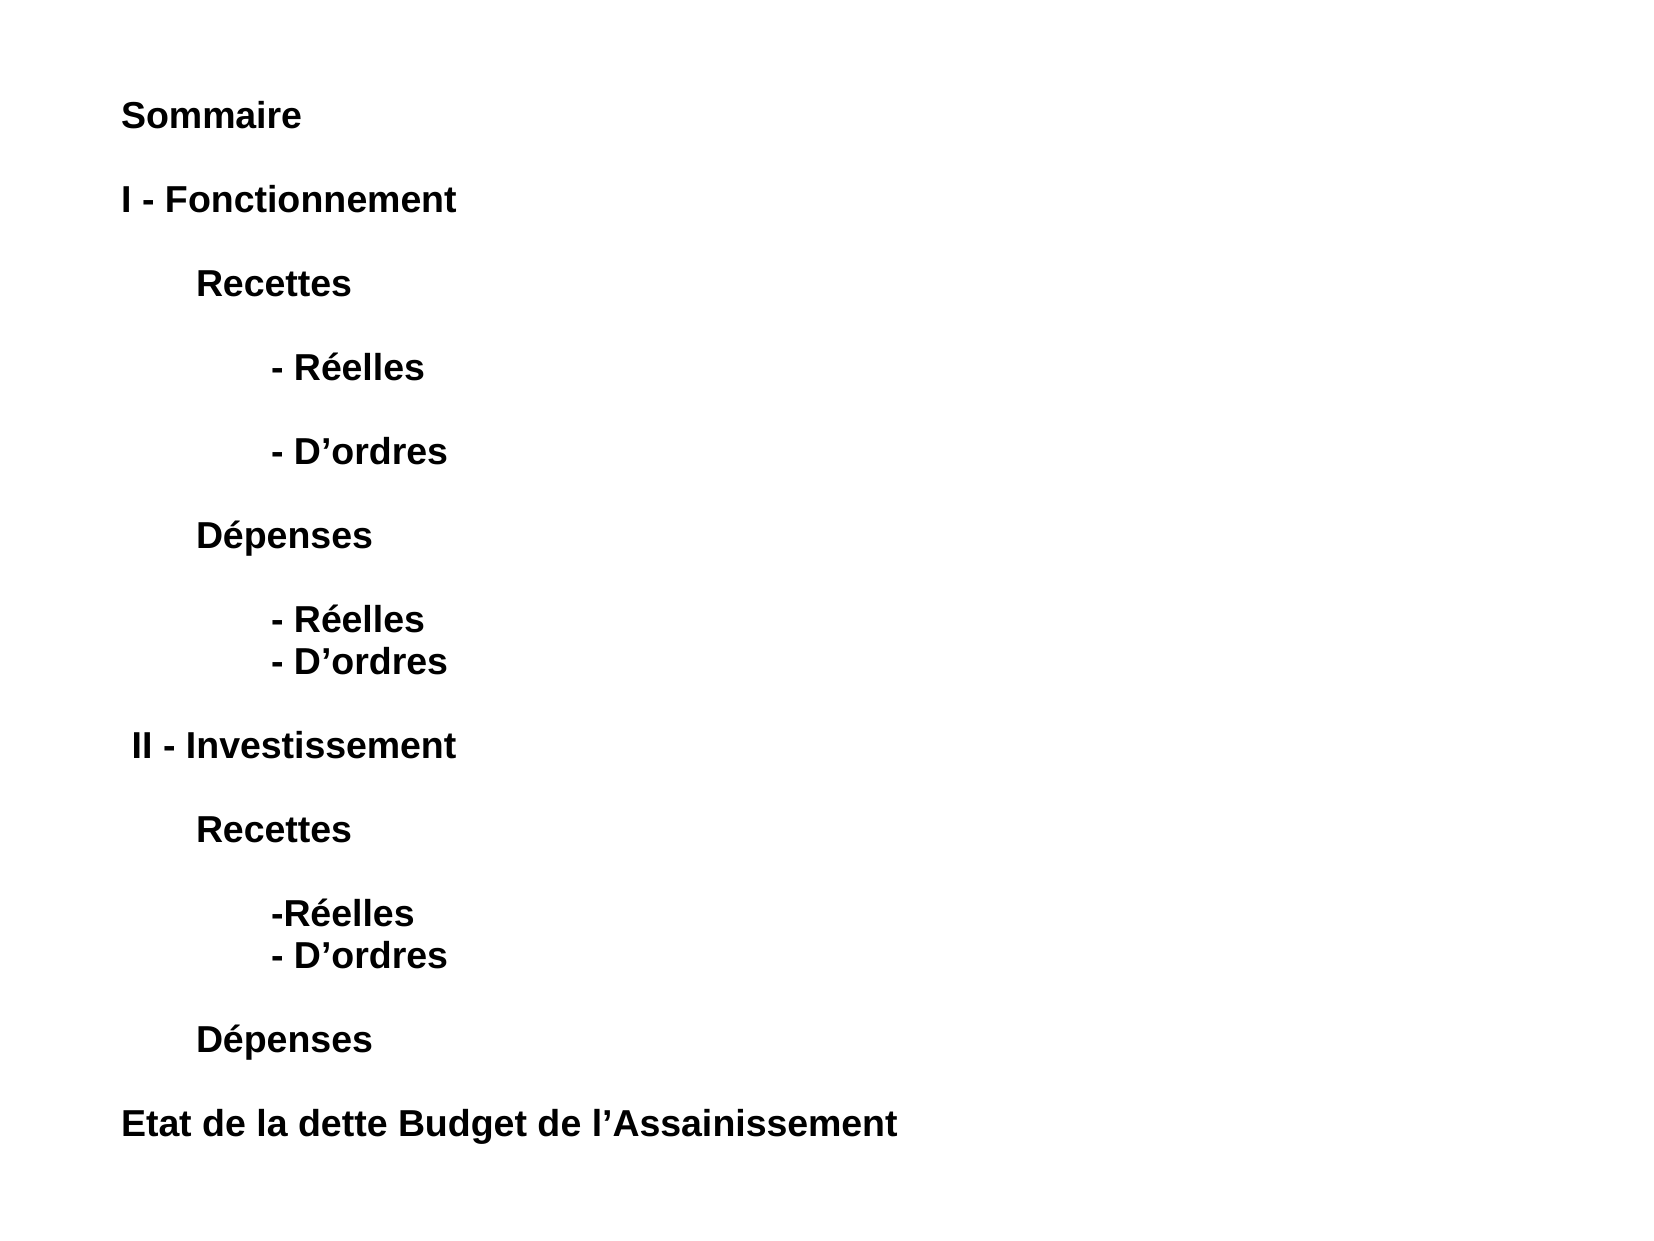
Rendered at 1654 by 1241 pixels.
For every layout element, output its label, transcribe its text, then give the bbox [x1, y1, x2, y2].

text_box Sommaire I - Fonctionnement Recettes - Réelles - D’ordres Dépenses - Réelles - D’ordres II - Investissement Recettes -Réelles - D’ordres Dépenses Etat de la dette Budget de l’Assainissement [106, 86, 1121, 1152]
